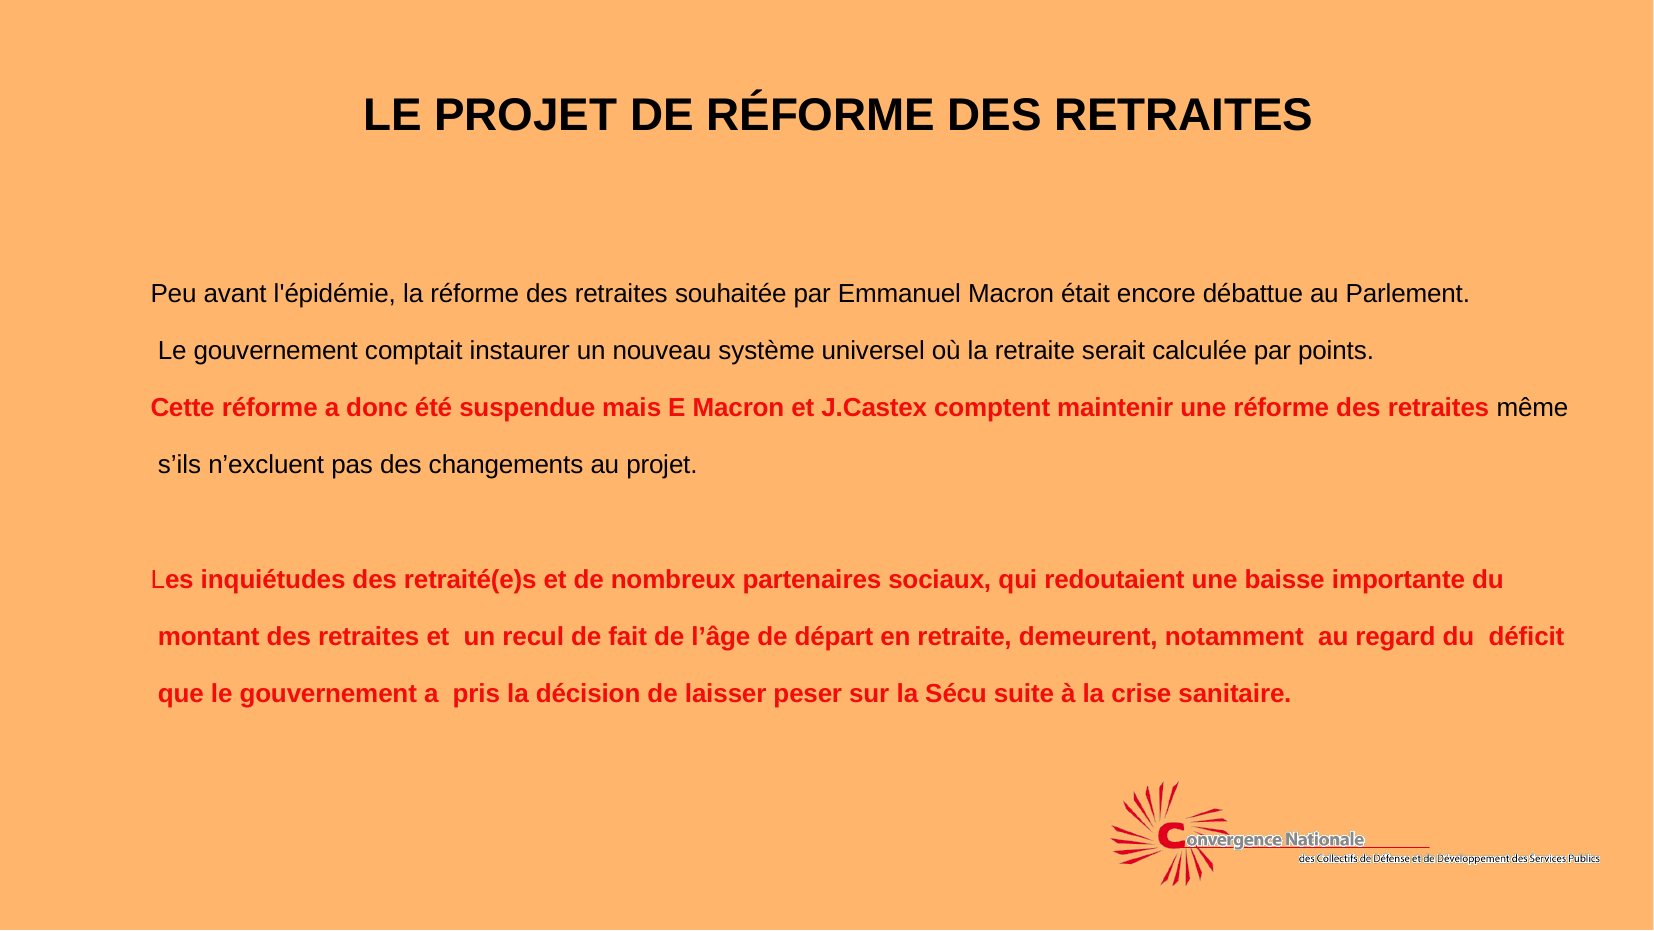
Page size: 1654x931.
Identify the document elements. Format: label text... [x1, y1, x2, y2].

picture [1110, 781, 1600, 886]
title LE PROJET DE RÉFORME DES RETRAITES [94, 37, 1583, 193]
list Peu avant l'épidémie, la réforme des retraites souhaitée par Emmanuel Macron était encore débattue au Parlement. Le gouvernement comptait instaurer un nouveau système universel où la retraite serait calculée par points. Cette réforme a donc été suspendue mais E Macron et J.Castex comptent maintenir une réforme des retraites même s’ils n’excluent pas des changements au projet. Les inquiétudes des retraité(e)s et de nombreux partenaires sociaux, qui redoutaient une baisse importante du montant des retraites et un recul de fait de l’âge de départ en retraite, demeurent, notamment au regard du déficit que le gouvernement a pris la décision de laisser peser sur la Sécu suite à la crise sanitaire. [82, 217, 1571, 758]
